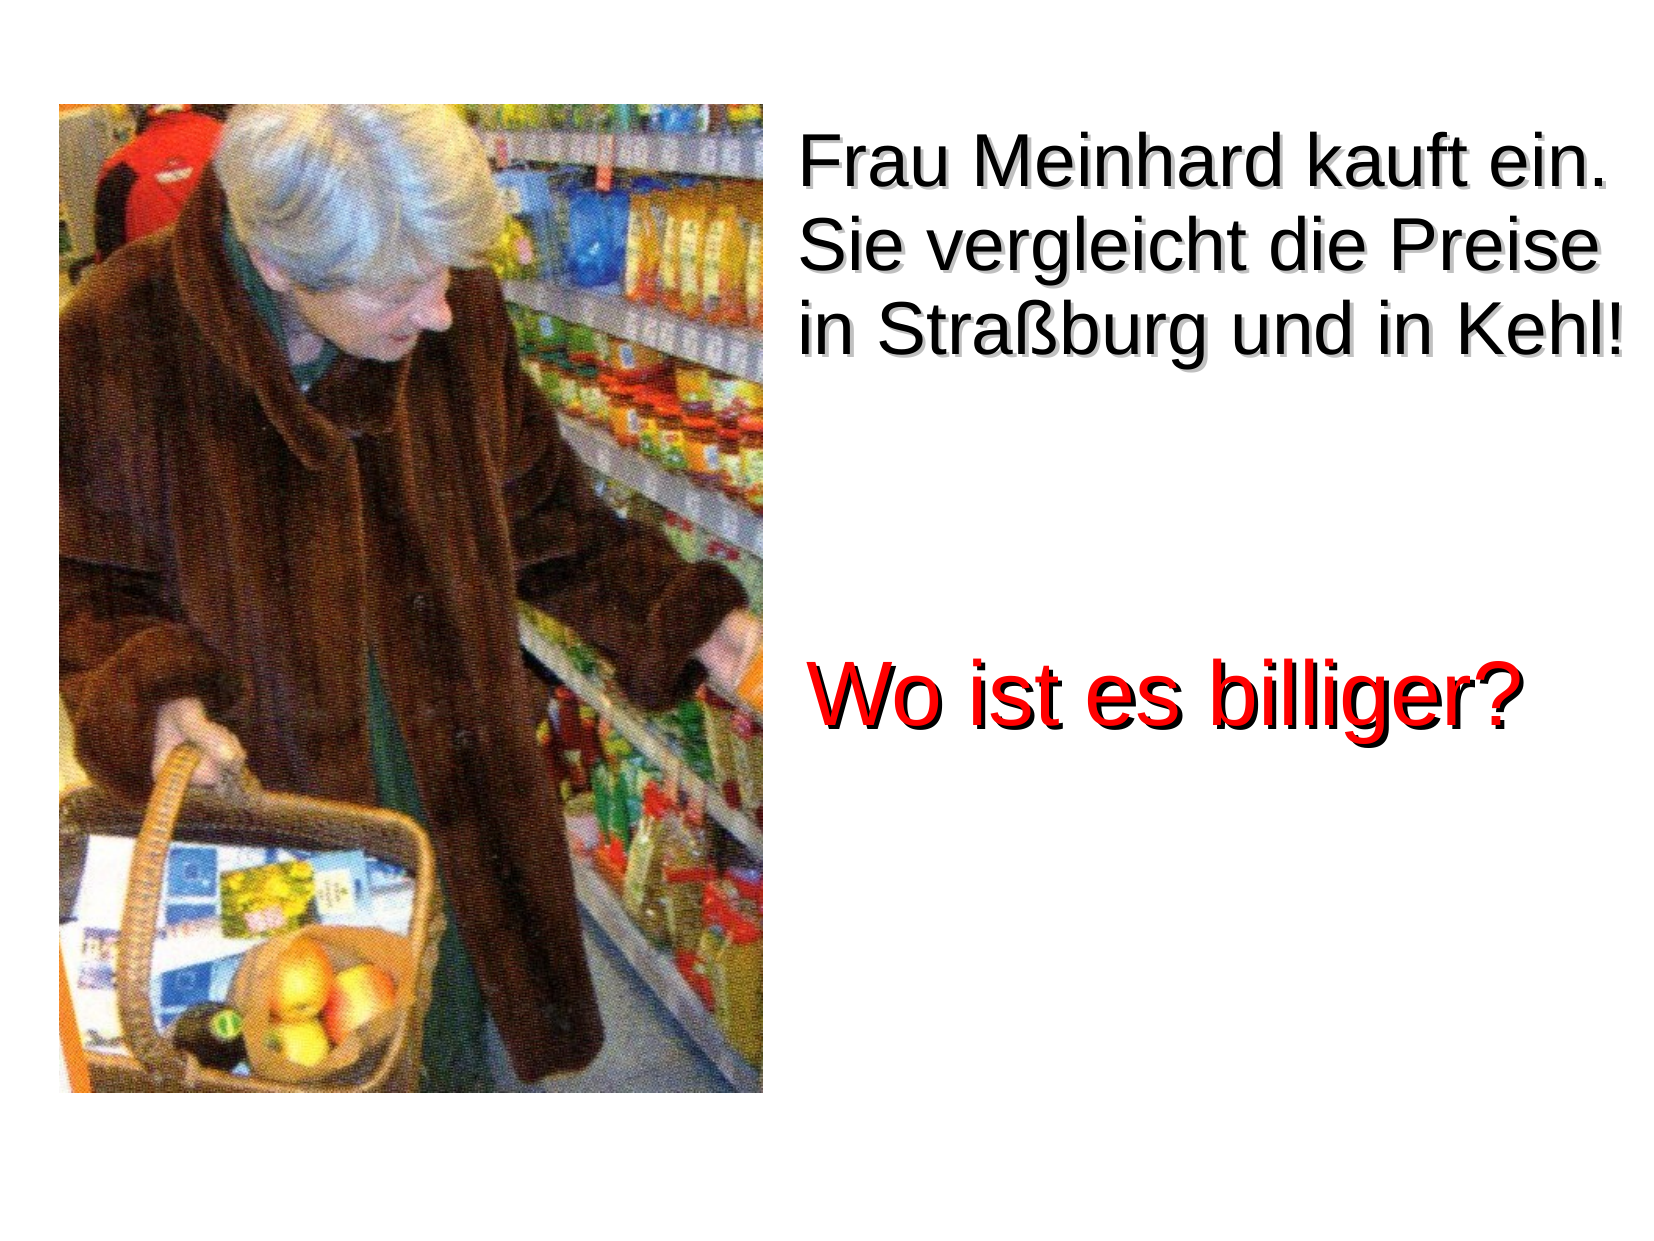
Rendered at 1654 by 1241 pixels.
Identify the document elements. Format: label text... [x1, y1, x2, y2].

title Frau Meinhard kauft ein. Sie vergleicht die Preise in Straßburg und in Kehl! [797, 118, 1654, 473]
text_box Wo ist es billiger? [767, 472, 1564, 916]
picture [59, 104, 763, 1093]
